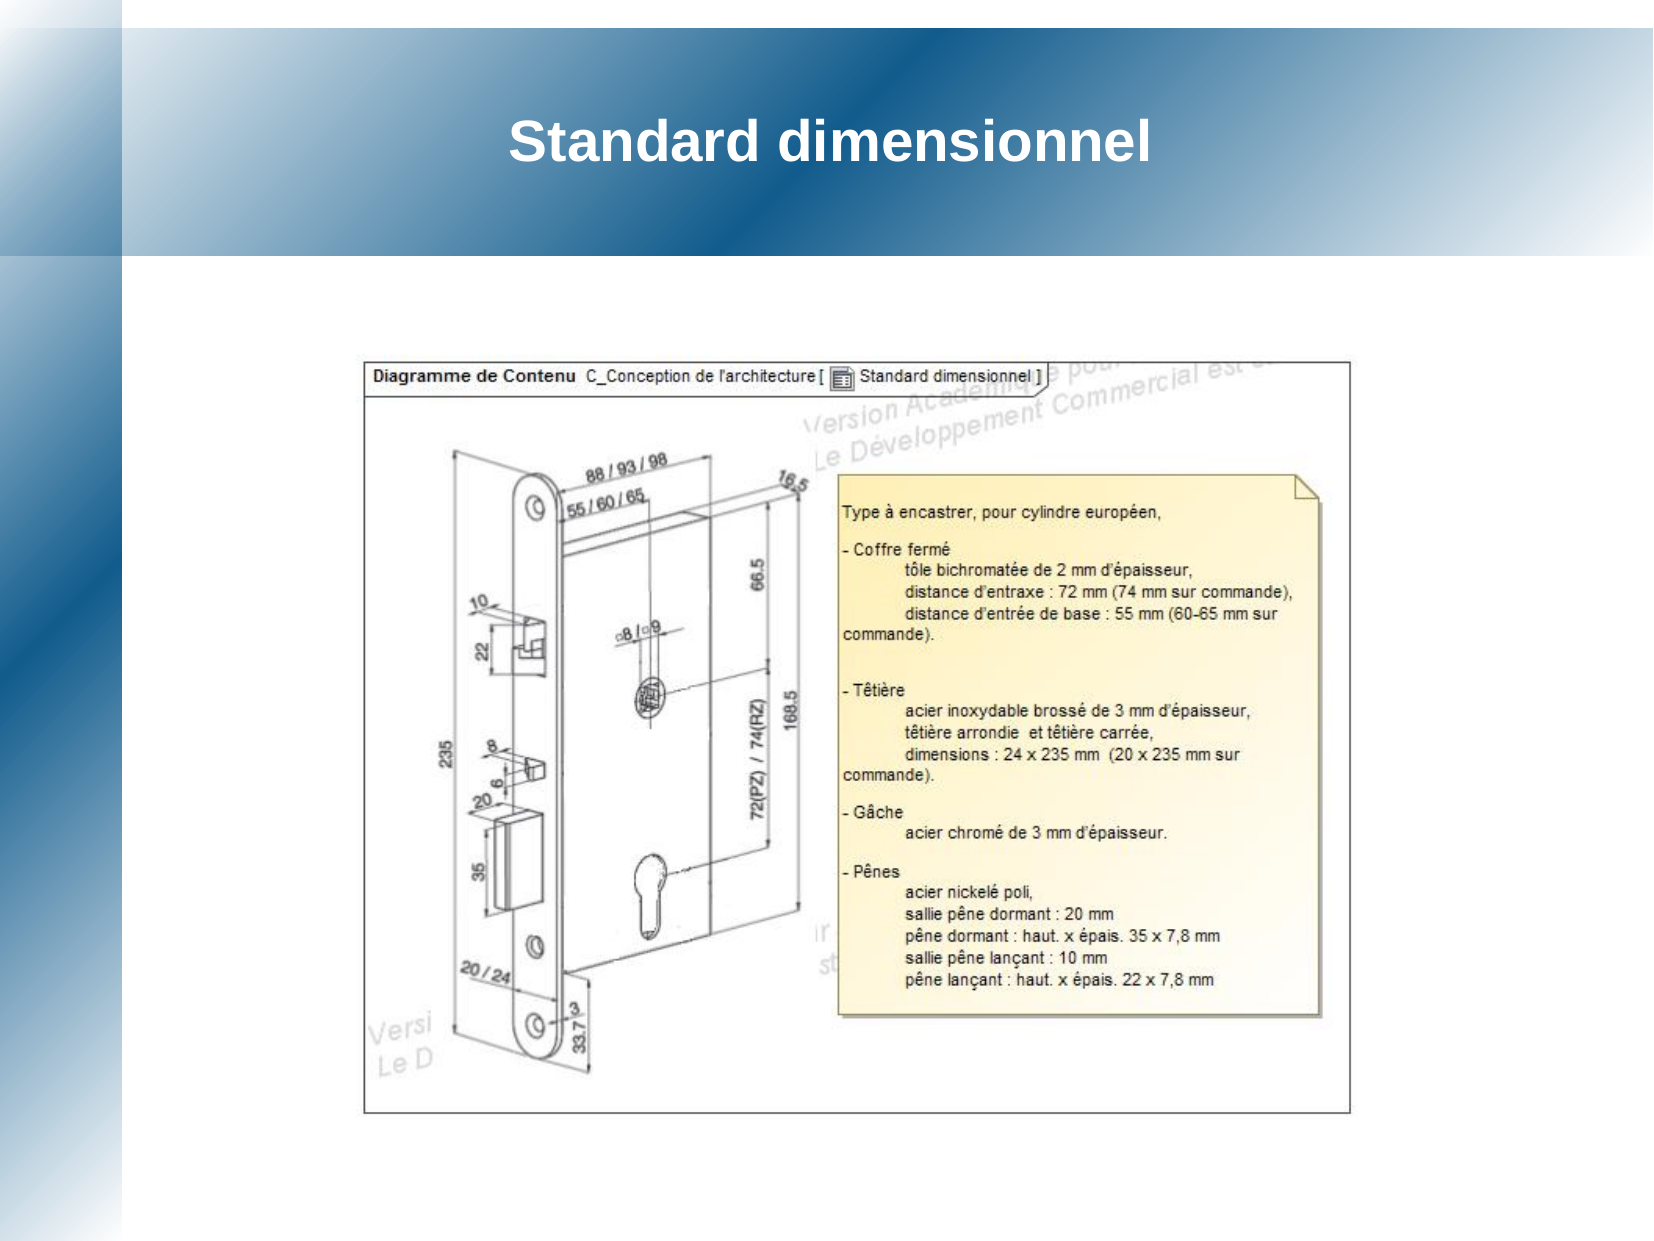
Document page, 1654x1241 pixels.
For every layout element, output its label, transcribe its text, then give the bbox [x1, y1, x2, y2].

subtitle [127, 323, 1603, 1167]
title Standard dimensionnel [125, 45, 1537, 238]
